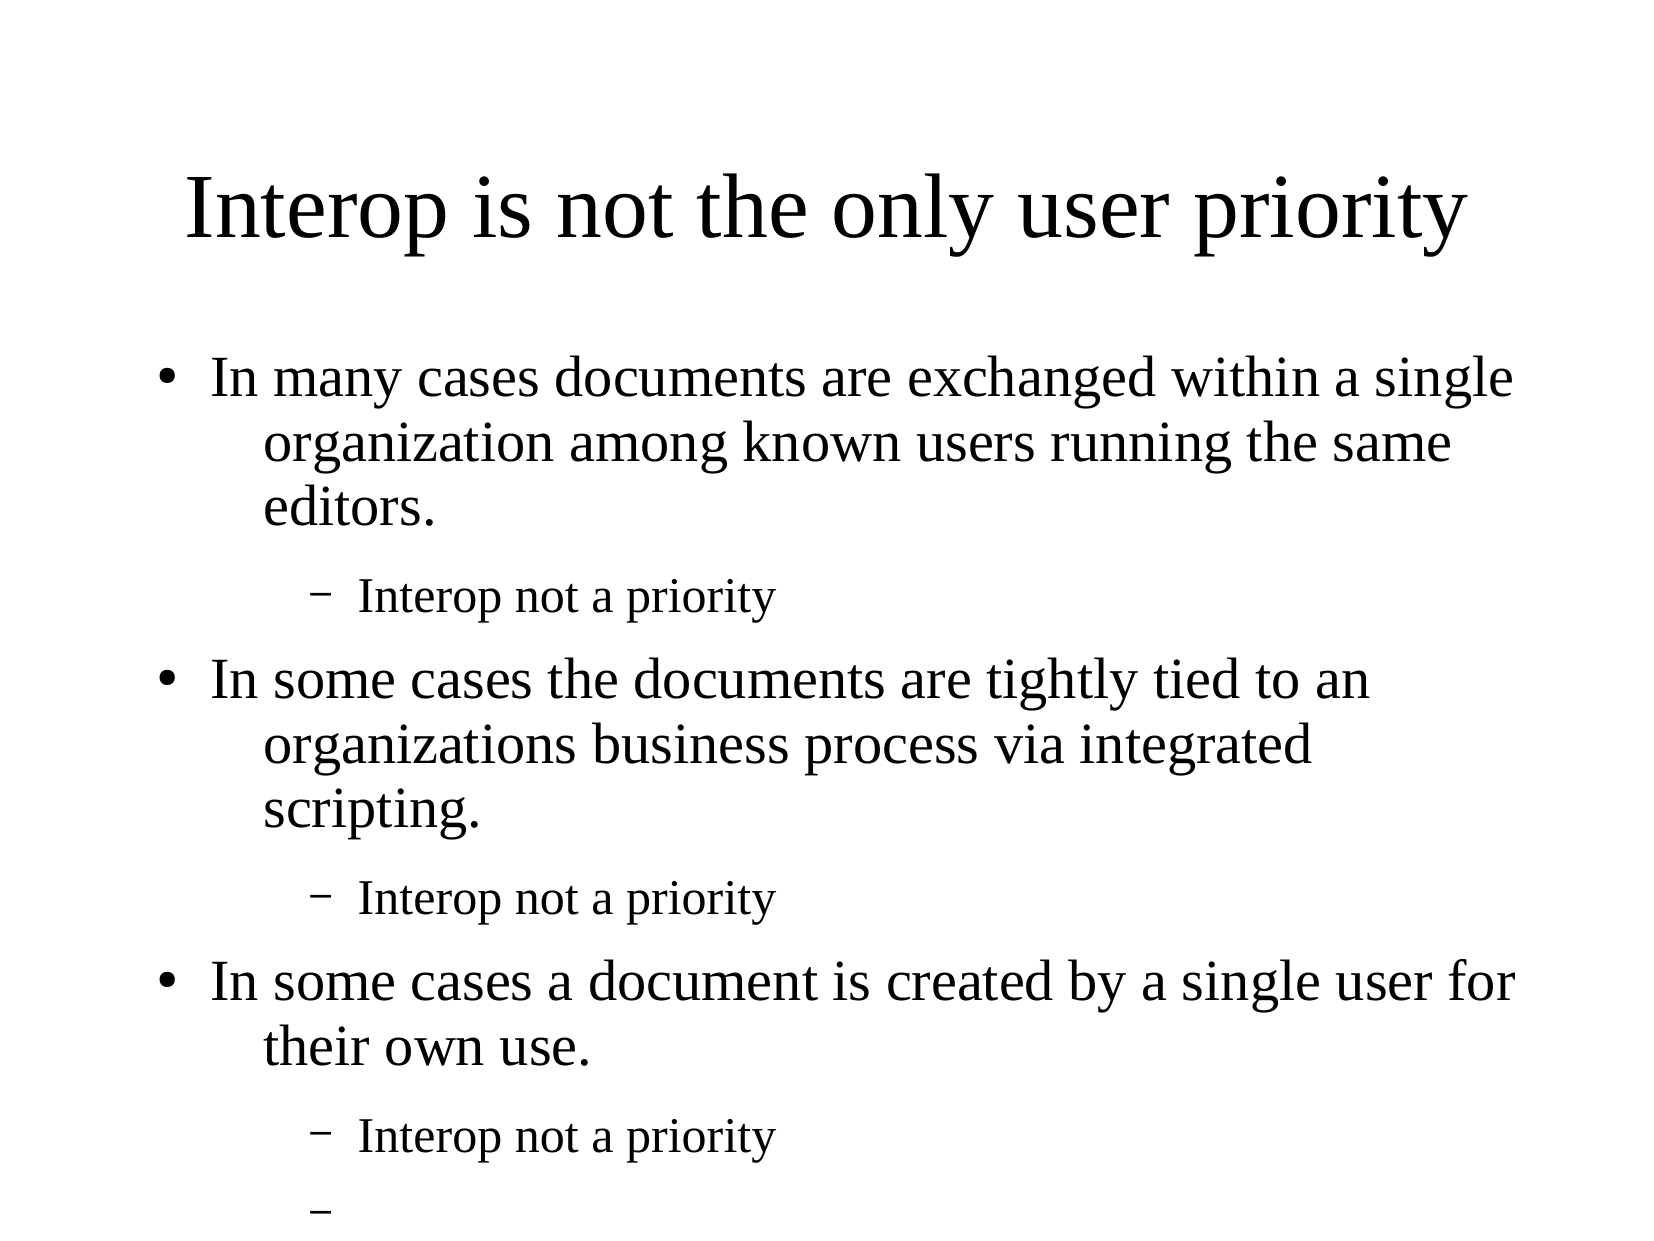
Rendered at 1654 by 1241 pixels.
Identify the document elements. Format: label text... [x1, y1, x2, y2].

list In many cases documents are exchanged within a single organization among known users running the same editors. Interop not a priority In some cases the documents are tightly tied to an organizations business process via integrated scripting. Interop not a priority In some cases a document is created by a single user for their own use. Interop not a priority [121, 344, 1534, 1189]
title Interop is not the only user priority [121, 102, 1534, 311]
